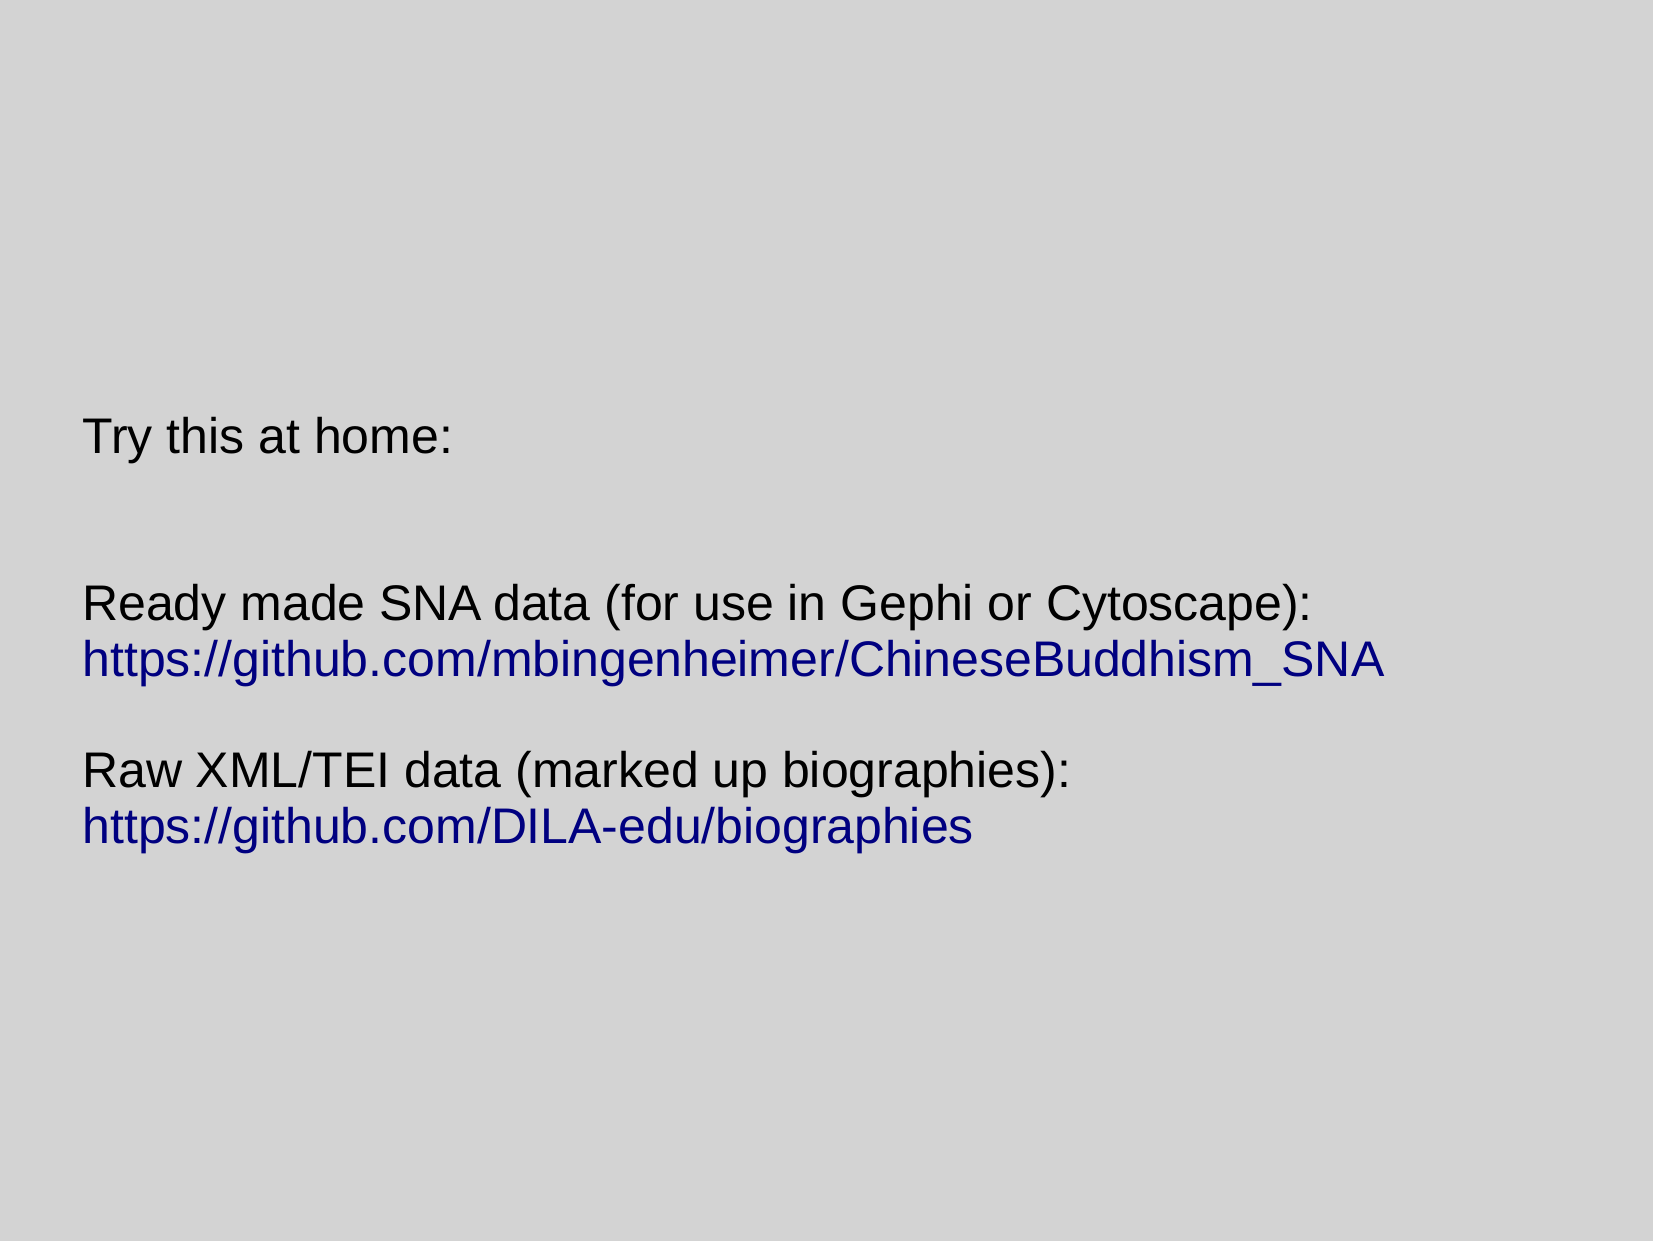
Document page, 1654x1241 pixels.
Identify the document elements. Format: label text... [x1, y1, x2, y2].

subtitle Try this at home: Ready made SNA data (for use in Gephi or Cytoscape): https://github.com/mbingenheimer/ChineseBuddhism_SNA Raw XML/TEI data (marked up biographies):https://github.com/DILA-edu/biographies [82, 252, 1603, 1010]
